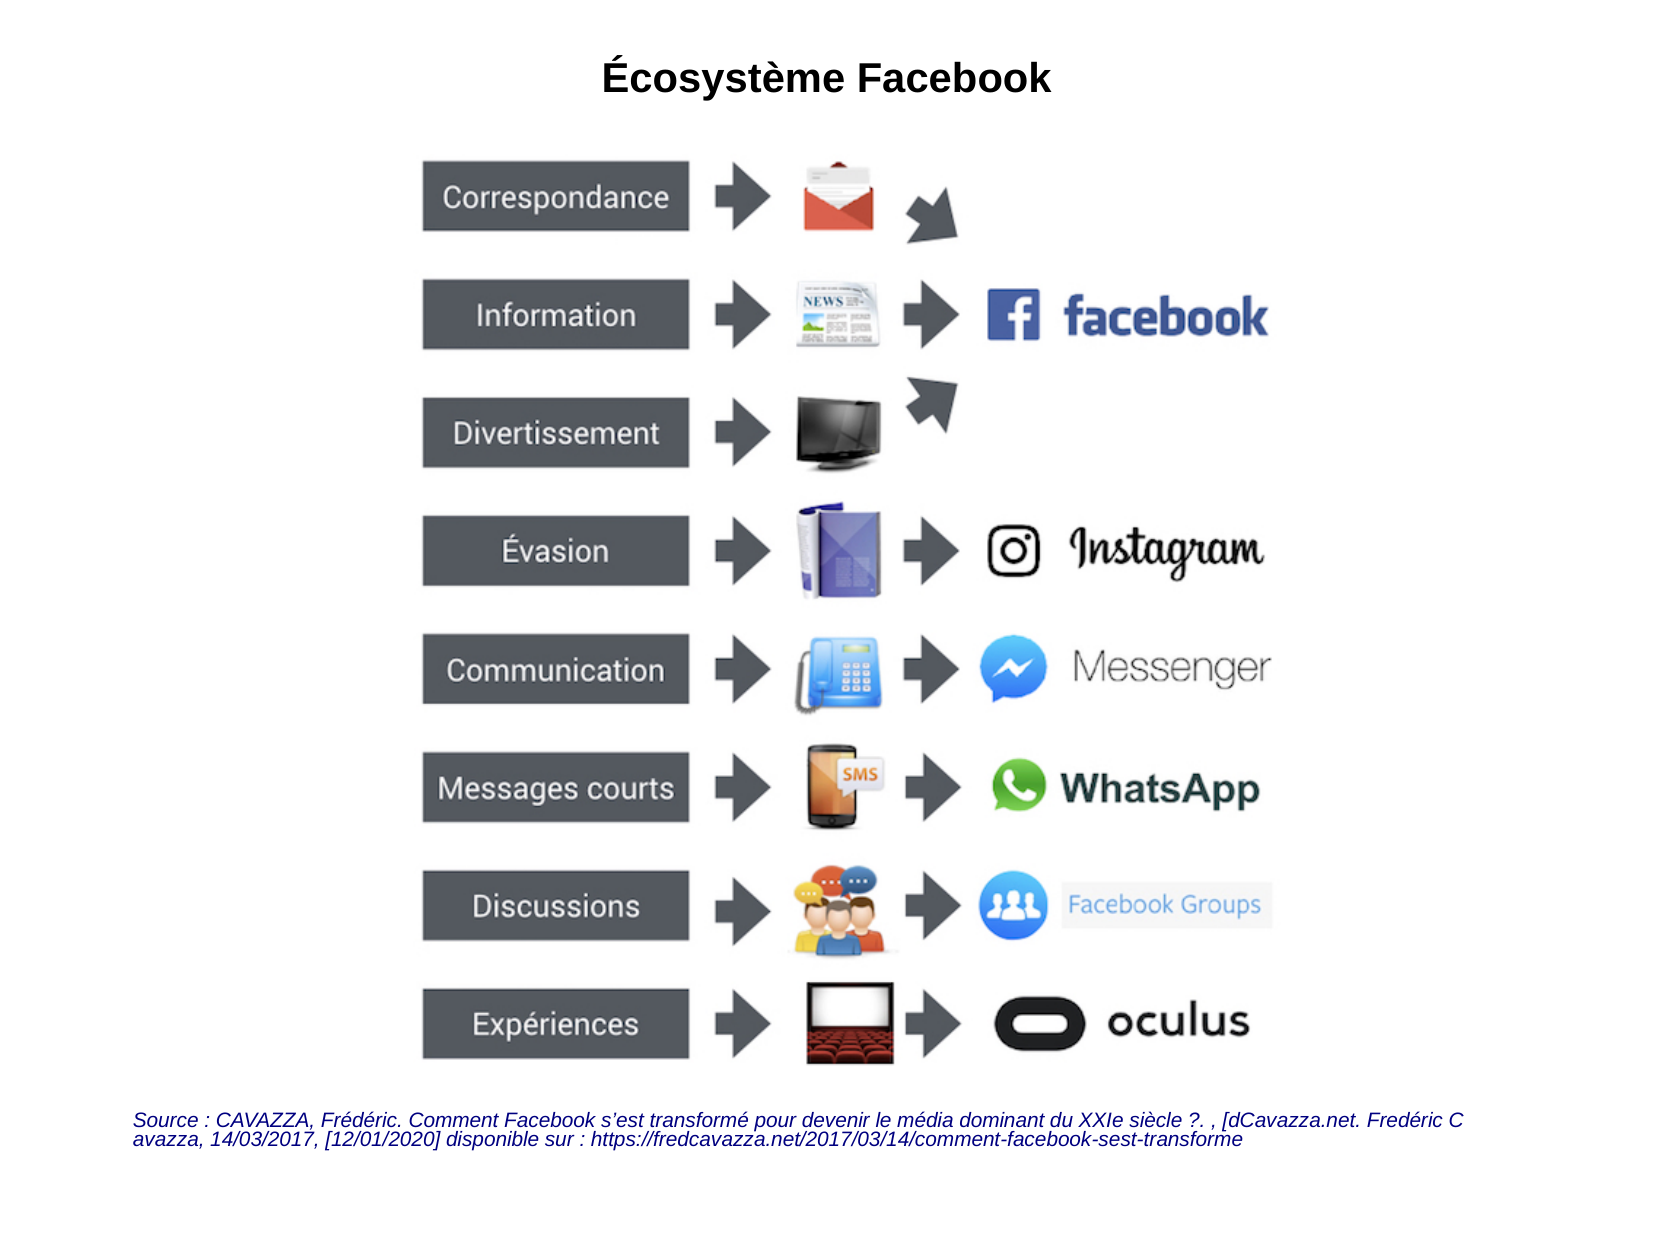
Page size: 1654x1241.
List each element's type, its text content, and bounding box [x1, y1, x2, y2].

title Écosystème Facebook [82, 49, 1571, 107]
picture [413, 153, 1288, 1067]
text_box Source : CAVAZZA, Frédéric. Comment Facebook s’est transformé pour devenir le média dominant du XXIe siècle ?. , [dCavazza.net. Fredéric Cavazza, 14/03/2017, [12/01/2020] disponible sur : https://fredcavazza.net/2017/03/14/comment-facebook-sest-transforme [118, 1101, 1489, 1140]
